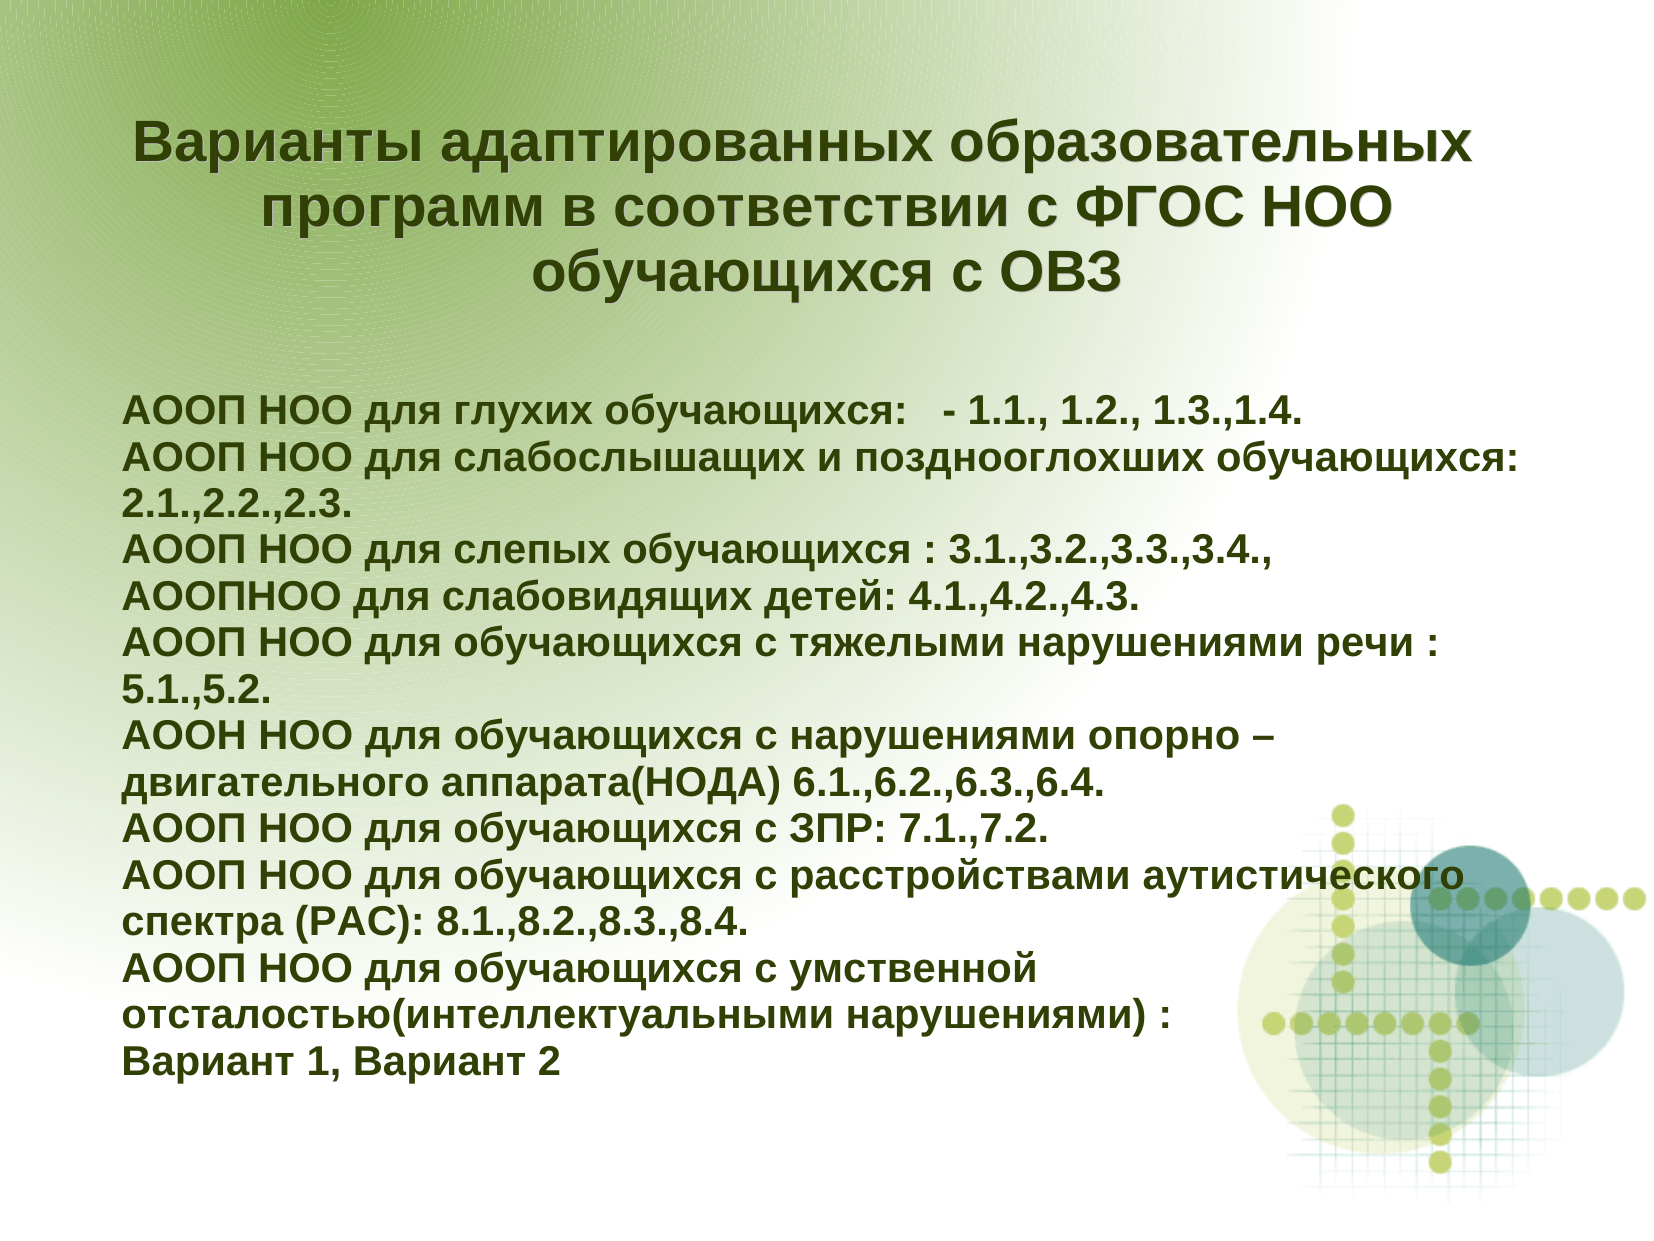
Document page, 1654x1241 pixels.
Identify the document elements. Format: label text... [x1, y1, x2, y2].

picture [1224, 792, 1654, 1211]
title Варианты адаптированных образовательных программ в соответствии с ФГОС НОО обучающихся с ОВЗ [121, 106, 1534, 307]
subtitle АООП НОО для глухих обучающихся: - 1.1., 1.2., 1.3.,1.4. АООП НОО для слабослышащих и позднооглохших обучающихся: 2.1.,2.2.,2.3. АООП НОО для слепых обучающихся : 3.1.,3.2.,3.3.,3.4., АООПНОО для слабовидящих детей: 4.1.,4.2.,4.3. АООП НОО для обучающихся с тяжелыми нарушениями речи : 5.1.,5.2. АООН НОО для обучающихся с нарушениями опорно – двигательного аппарата(НОДА) 6.1.,6.2.,6.3.,6.4. АООП НОО для обучающихся с ЗПР: 7.1.,7.2. АООП НОО для обучающихся с расстройствами аутистического спектра (РАС): 8.1.,8.2.,8.3.,8.4. АООП НОО для обучающихся с умственной отсталостью(интеллектуальными нарушениями) : Вариант 1, Вариант 2 [121, 344, 1534, 1127]
